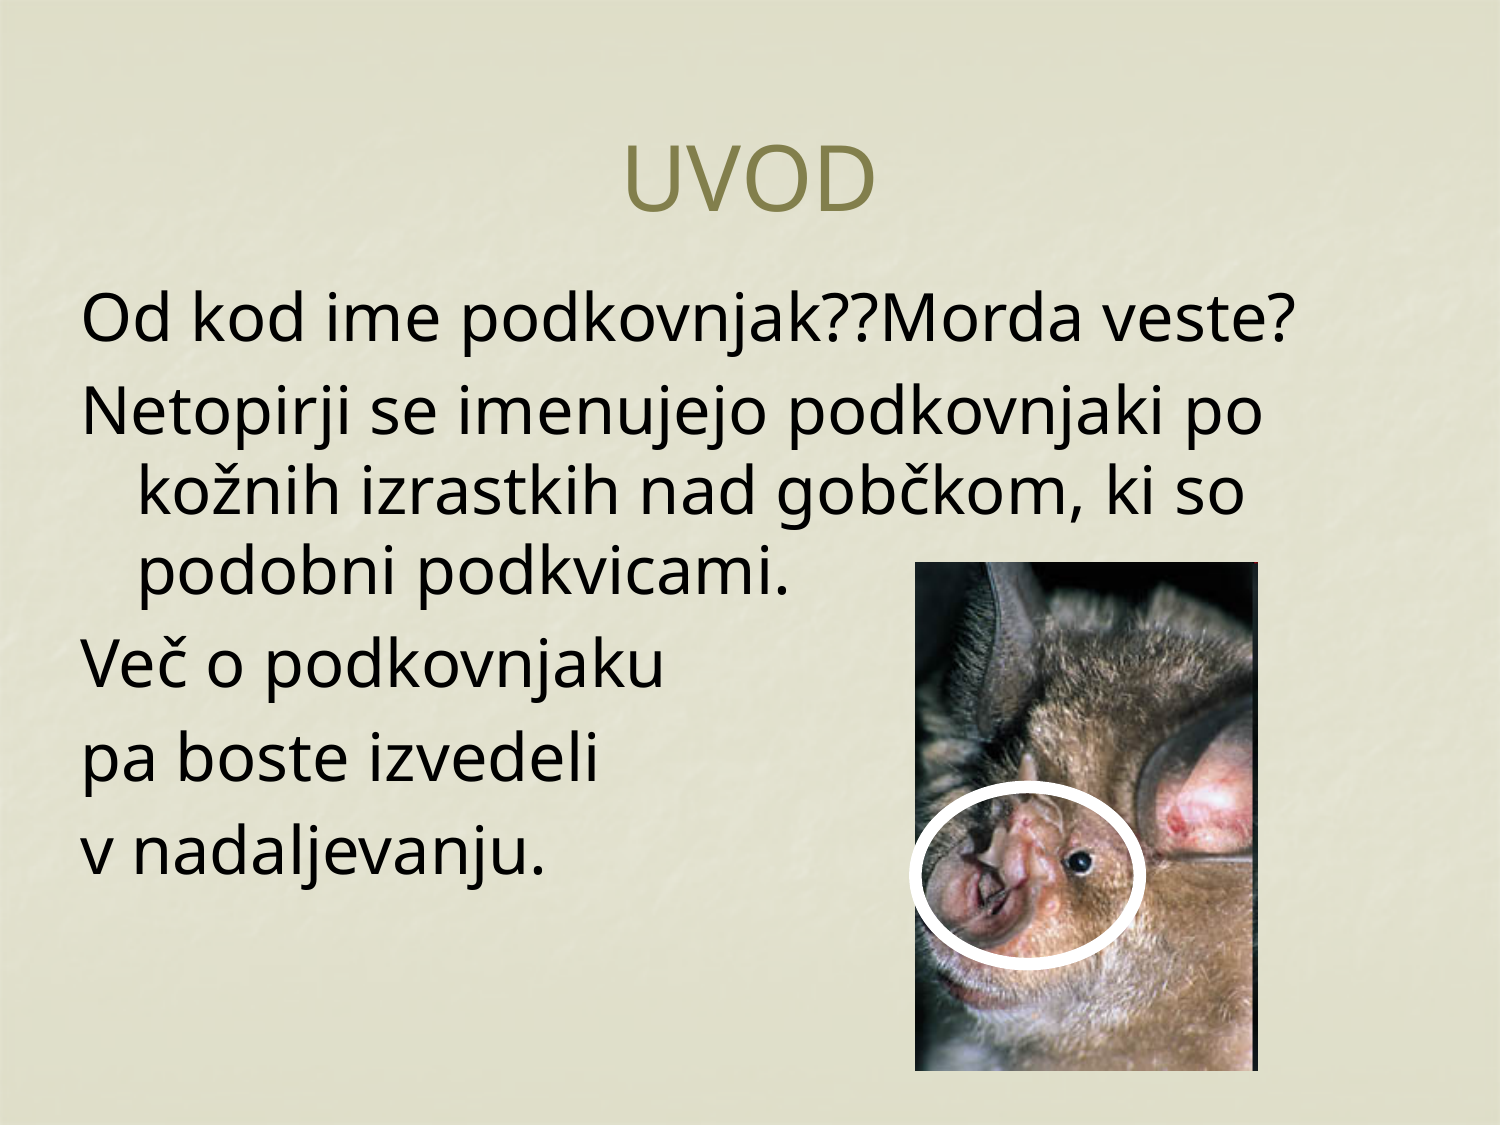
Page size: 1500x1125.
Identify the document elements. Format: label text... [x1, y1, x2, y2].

title UVOD [75, 62, 1425, 288]
list Od kod ime podkovnjak??Morda veste? Netopirji se imenujejo podkovnjaki po kožnih izrastkih nad gobčkom, ki so podobni podkvicami. Več o podkovnjaku pa boste izvedeli v nadaljevanju. [64, 267, 1415, 943]
picture [0, 0, 1500, 1125]
